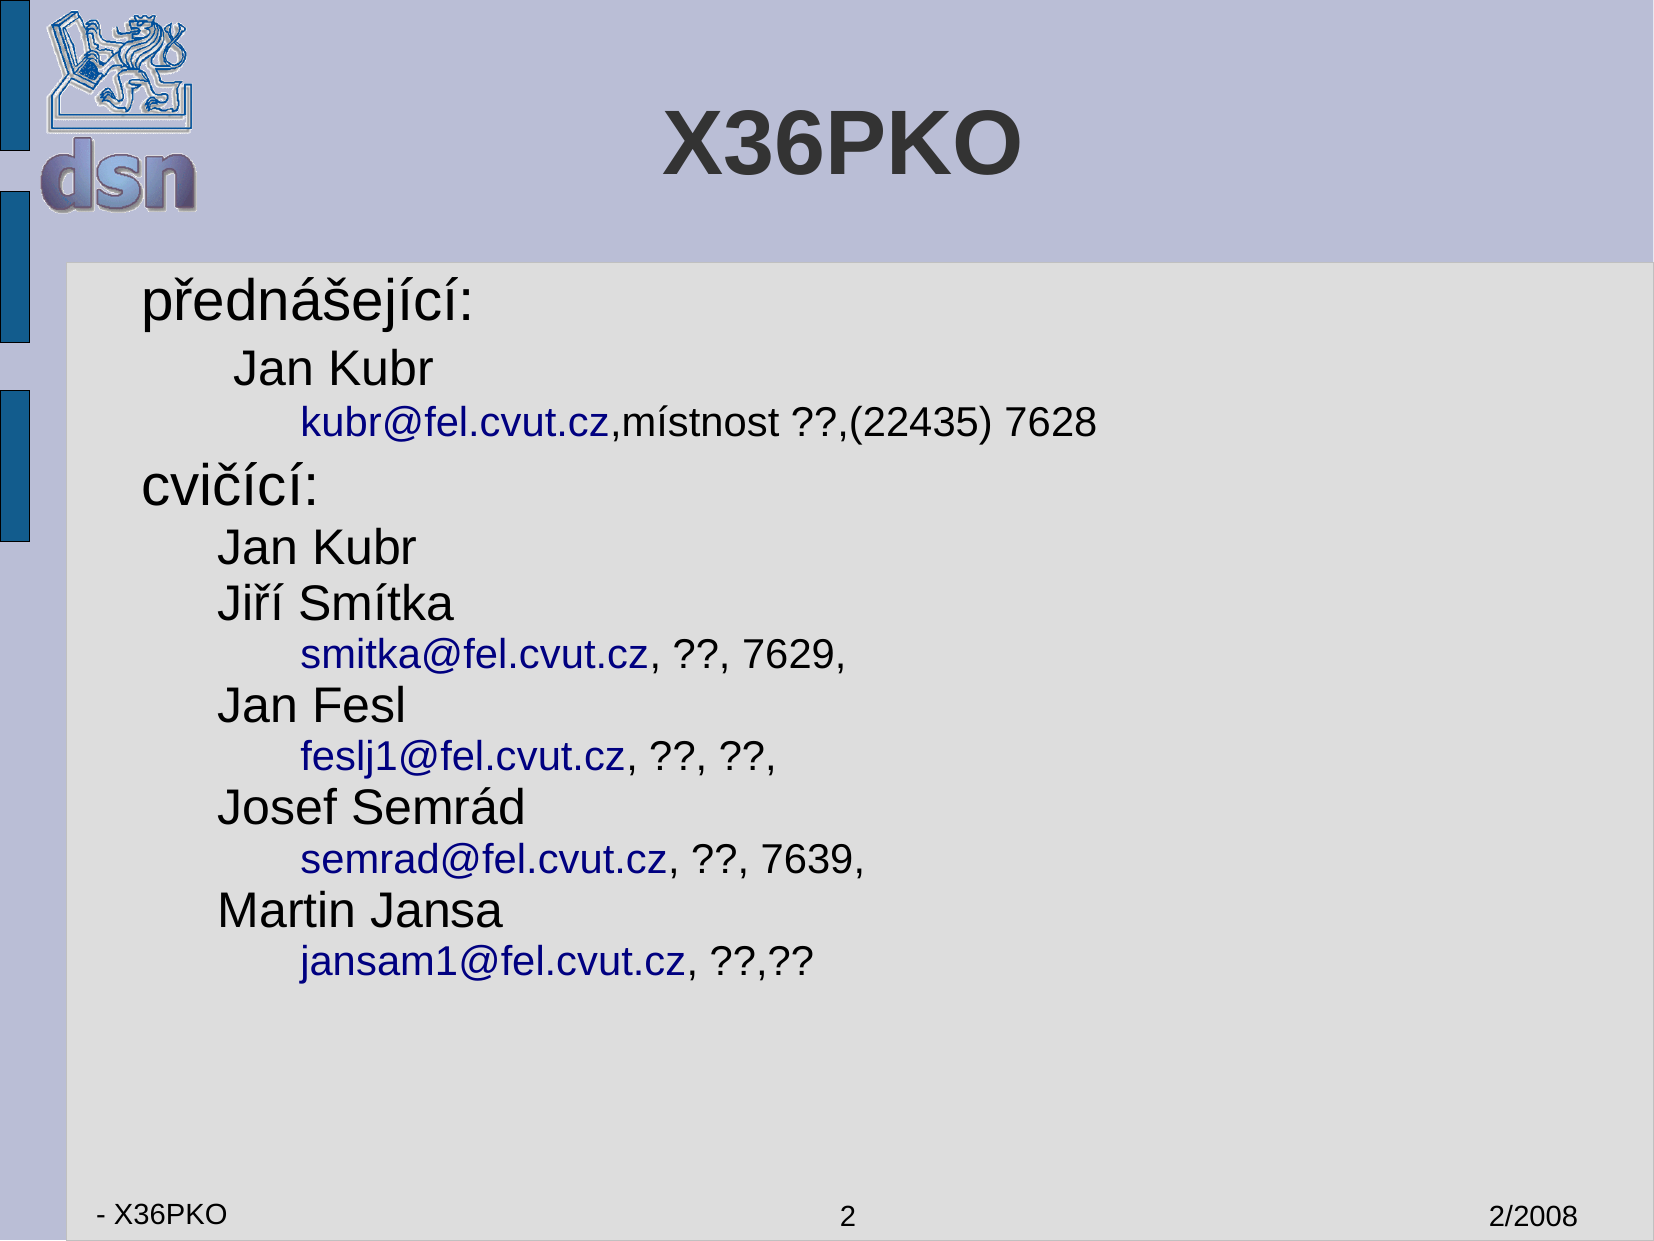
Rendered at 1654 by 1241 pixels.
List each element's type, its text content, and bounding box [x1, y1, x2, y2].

list přednášející: Jan Kubr kubr@fel.cvut.cz,místnost ??,(22435) 7628 cvičící: Jan Kubr Jiří Smítka smitka@fel.cvut.cz, ??, 7629, Jan Fesl feslj1@fel.cvut.cz, ??, ??, Josef Semrád semrad@fel.cvut.cz, ??, 7639, Martin Jansa jansam1@fel.cvut.cz, ??,?? [123, 268, 1536, 1050]
title X36PKO [210, 39, 1478, 247]
picture [10, 10, 223, 230]
